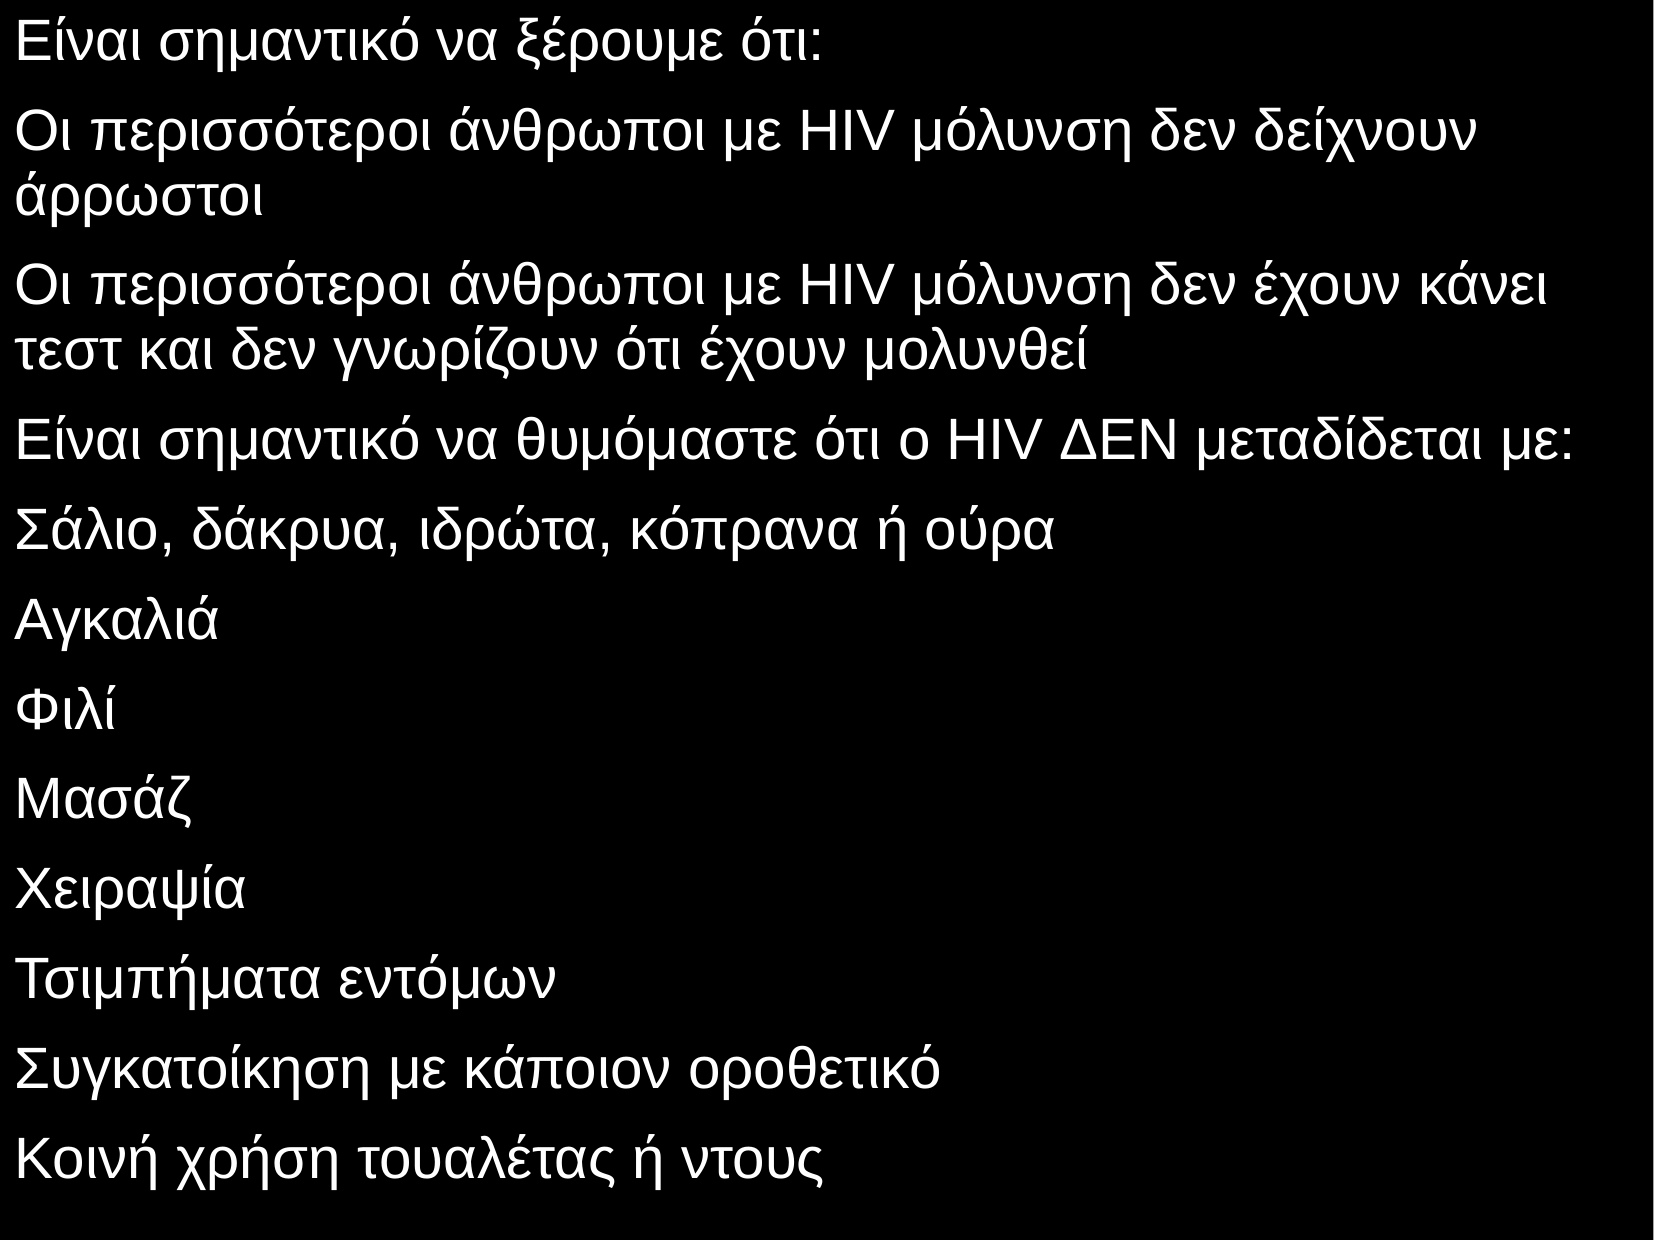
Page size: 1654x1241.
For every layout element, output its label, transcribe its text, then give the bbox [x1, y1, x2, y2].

text_box Είναι σημαντικό να ξέρουμε ότι: Οι περισσότεροι άνθρωποι με HIV μόλυνση δεν δείχνουν άρρωστοι Οι περισσότεροι άνθρωποι με HIV μόλυνση δεν έχουν κάνει τεστ και δεν γνωρίζουν ότι έχουν μολυνθεί Είναι σημαντικό να θυμόμαστε ότι ο HIV ΔΕΝ μεταδίδεται με: Σάλιο, δάκρυα, ιδρώτα, κόπρανα ή ούρα Αγκαλιά Φιλί Μασάζ Χειραψία Τσιμπήματα εντόμων Συγκατοίκηση με κάποιον οροθετικό Κοινή χρήση τουαλέτας ή ντους [0, 0, 1654, 1241]
